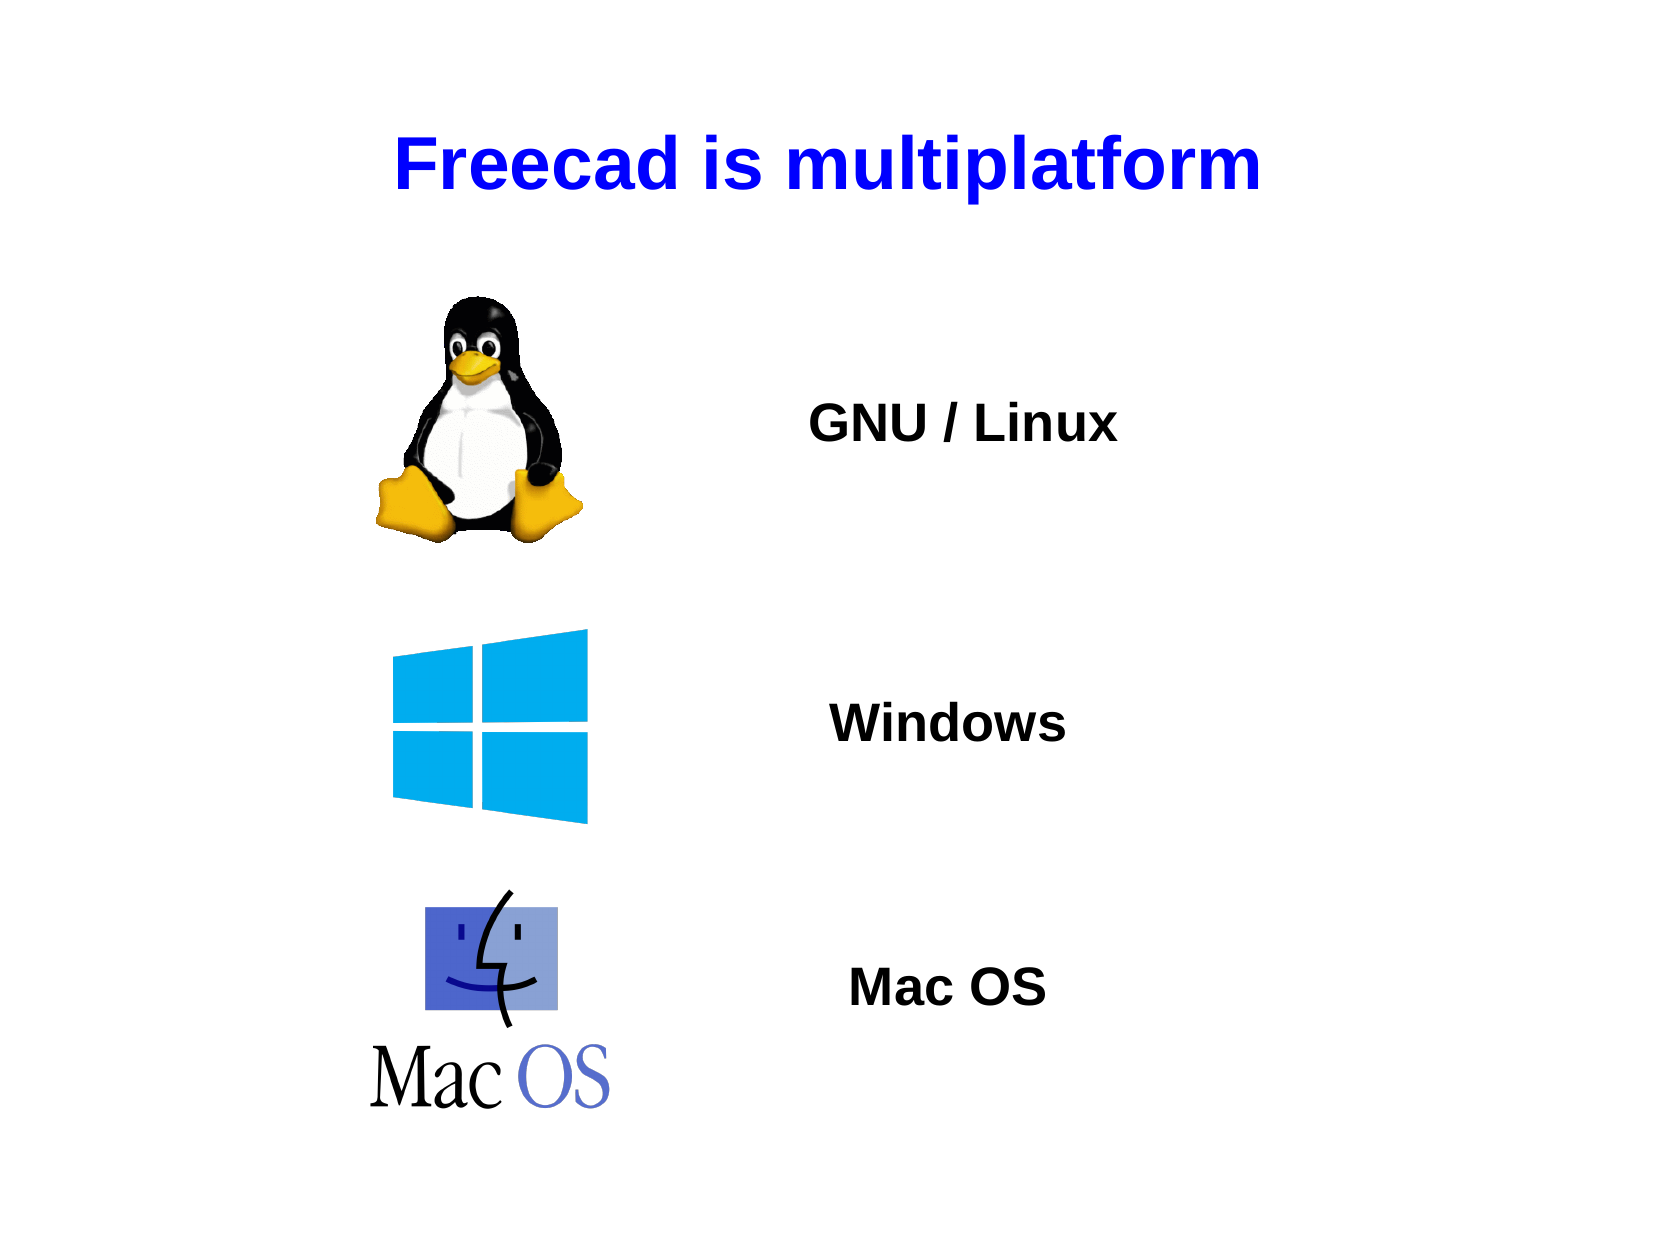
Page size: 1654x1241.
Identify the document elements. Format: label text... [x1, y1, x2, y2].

picture [393, 629, 589, 826]
picture [369, 289, 589, 549]
title Mac OS [678, 945, 1219, 1030]
title GNU / Linux [693, 380, 1234, 466]
title Windows [678, 680, 1219, 766]
title Freecad is multiplatform [119, 102, 1560, 226]
picture [345, 873, 634, 1126]
